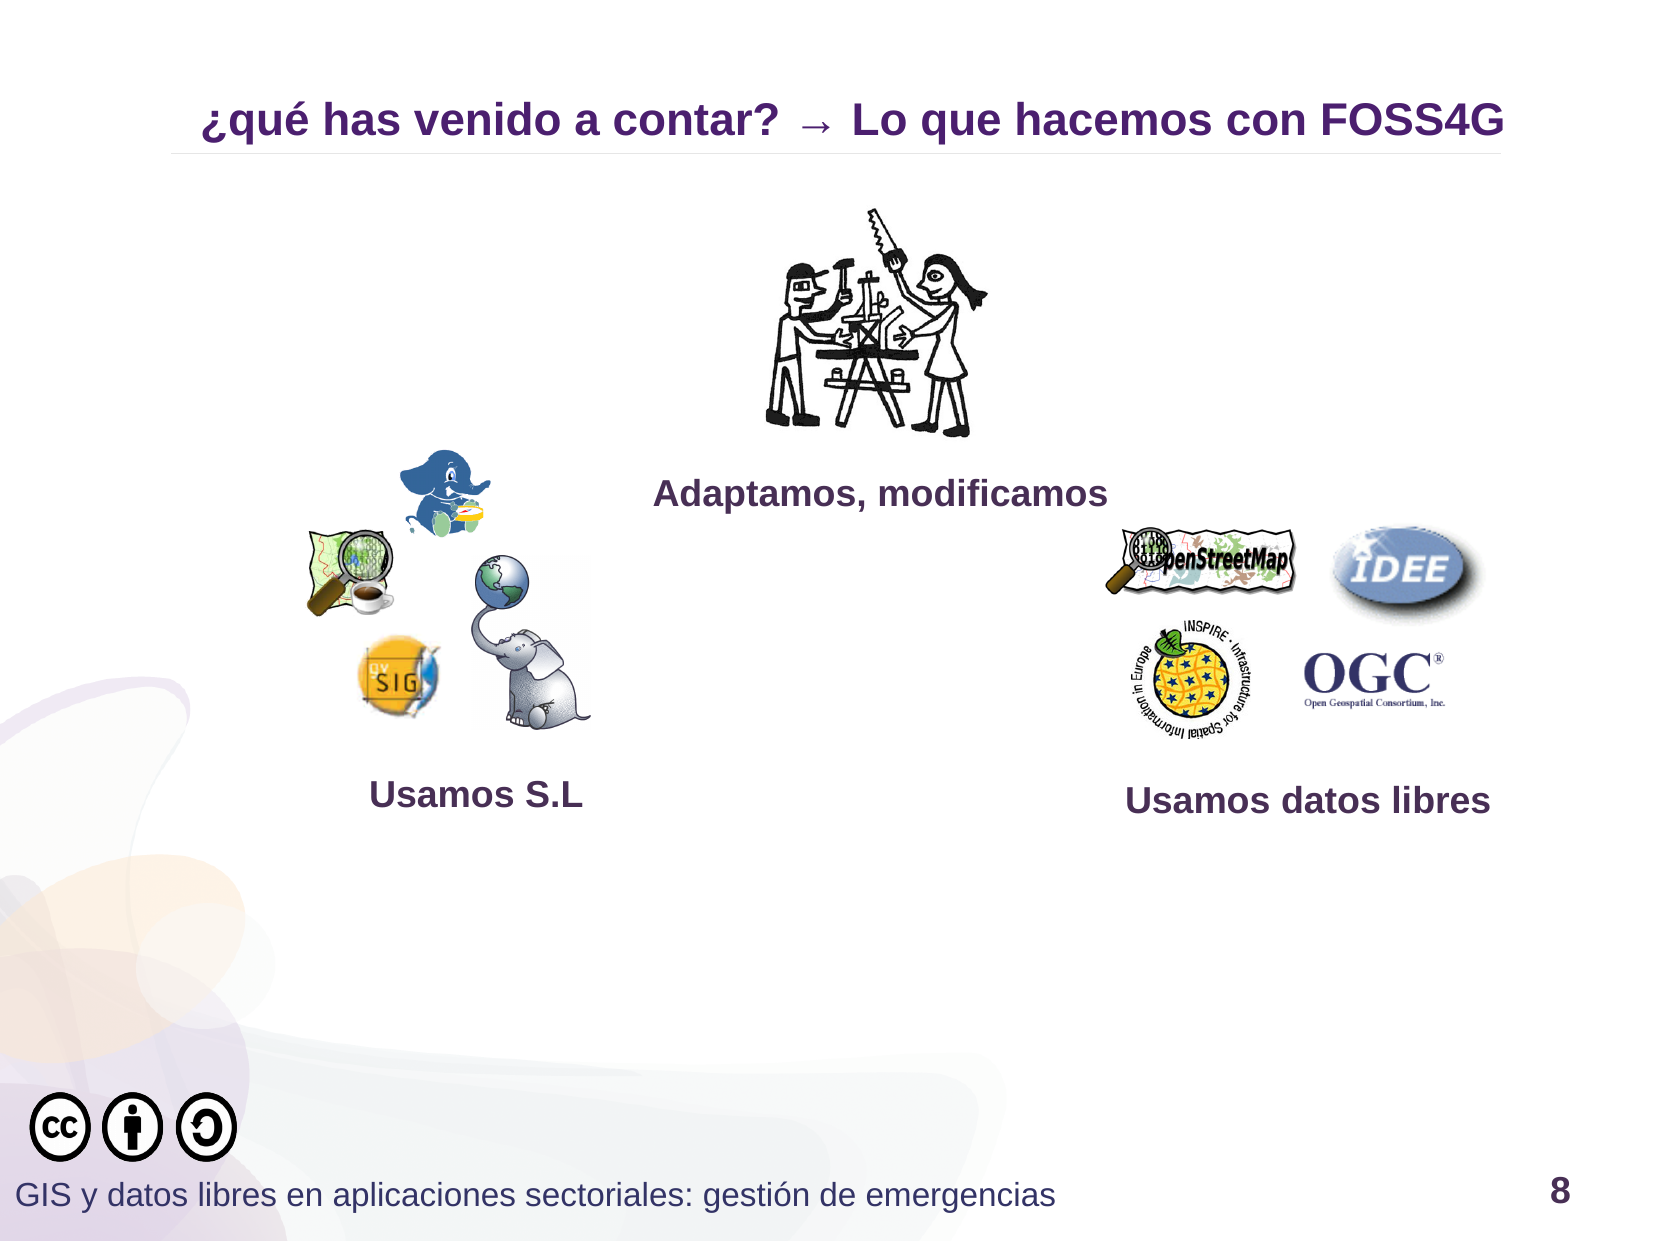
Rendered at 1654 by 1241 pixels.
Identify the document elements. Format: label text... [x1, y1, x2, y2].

picture [1275, 520, 1506, 727]
text_box Adaptamos, modificamos [637, 466, 1124, 530]
text_box Usamos datos libres [1110, 773, 1507, 837]
picture [1104, 525, 1312, 595]
picture [1131, 620, 1251, 739]
picture [738, 203, 1004, 443]
picture [0, 555, 1017, 1241]
picture [305, 527, 395, 617]
text_box ¿qué has venido a contar? → Lo que hacemos con FOSS4G [171, 88, 1536, 163]
text_box Usamos S.L [354, 767, 599, 832]
picture [398, 448, 491, 538]
